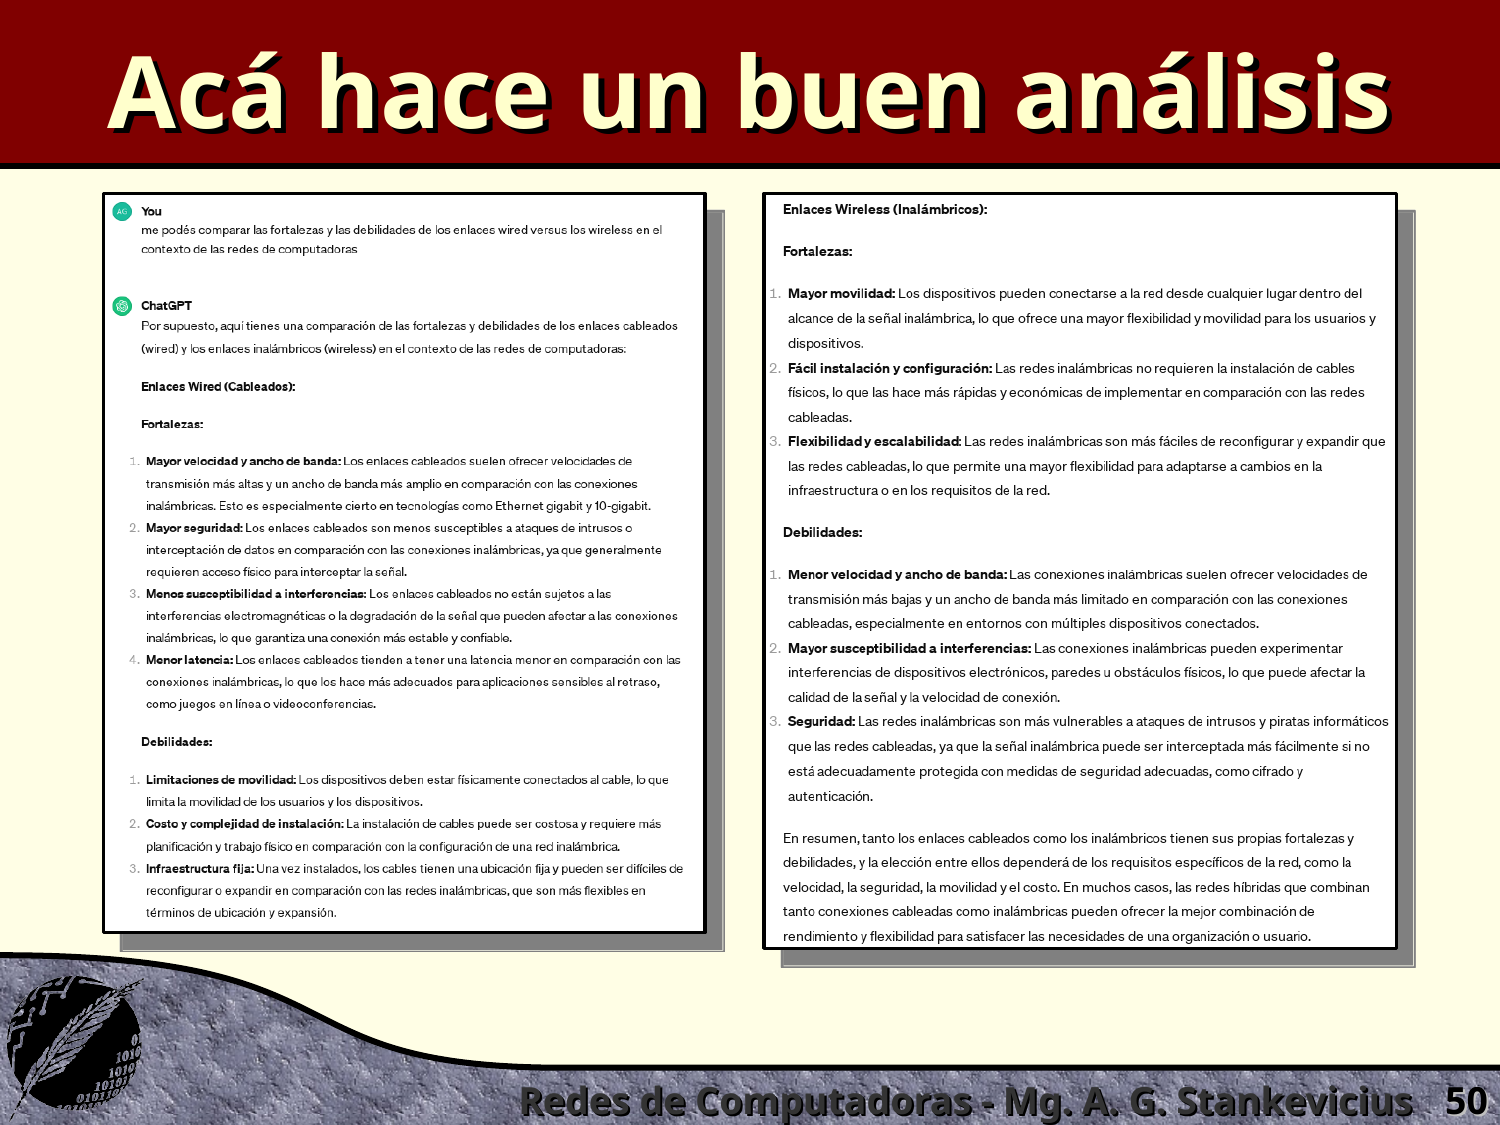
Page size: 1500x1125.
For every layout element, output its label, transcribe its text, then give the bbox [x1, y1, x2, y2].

picture [765, 195, 1396, 947]
picture [790, 1100, 795, 1110]
picture [105, 195, 704, 932]
picture [0, 959, 1500, 1125]
picture [1047, 1100, 1054, 1110]
title Acá hace un buen análisis [15, 5, 1485, 160]
